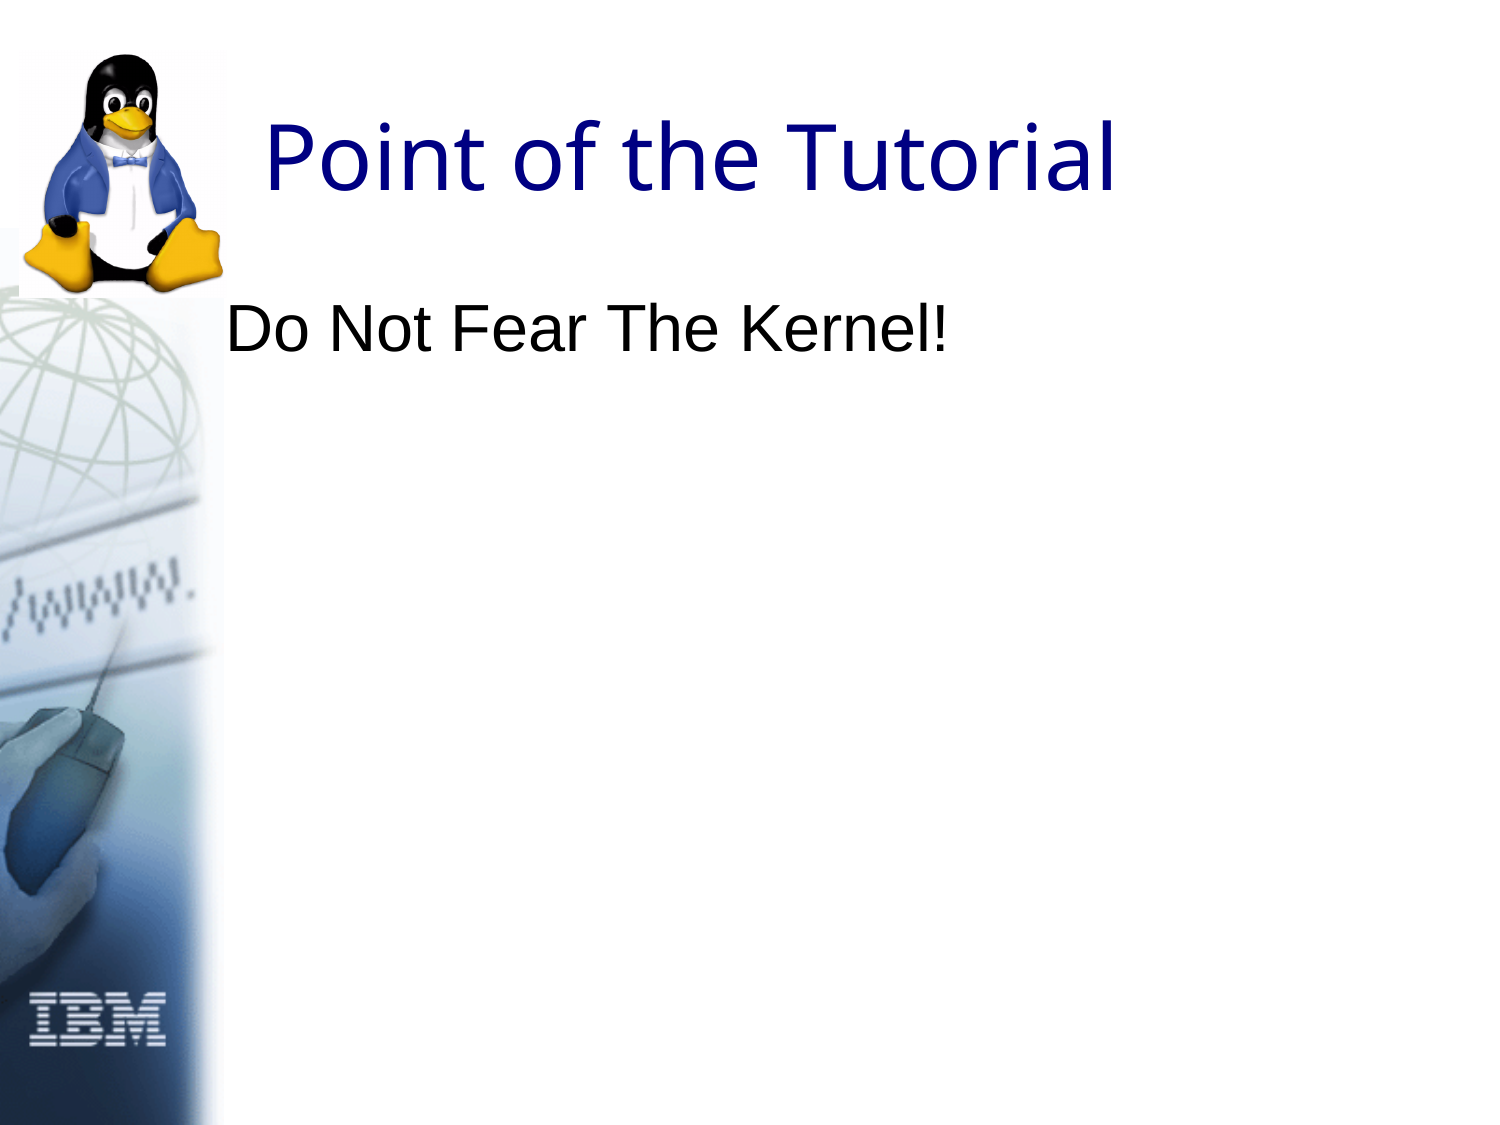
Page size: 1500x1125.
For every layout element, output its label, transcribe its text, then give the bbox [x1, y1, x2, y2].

list Do Not Fear The Kernel! [225, 299, 1463, 991]
title Point of the Tutorial [262, 37, 1413, 273]
